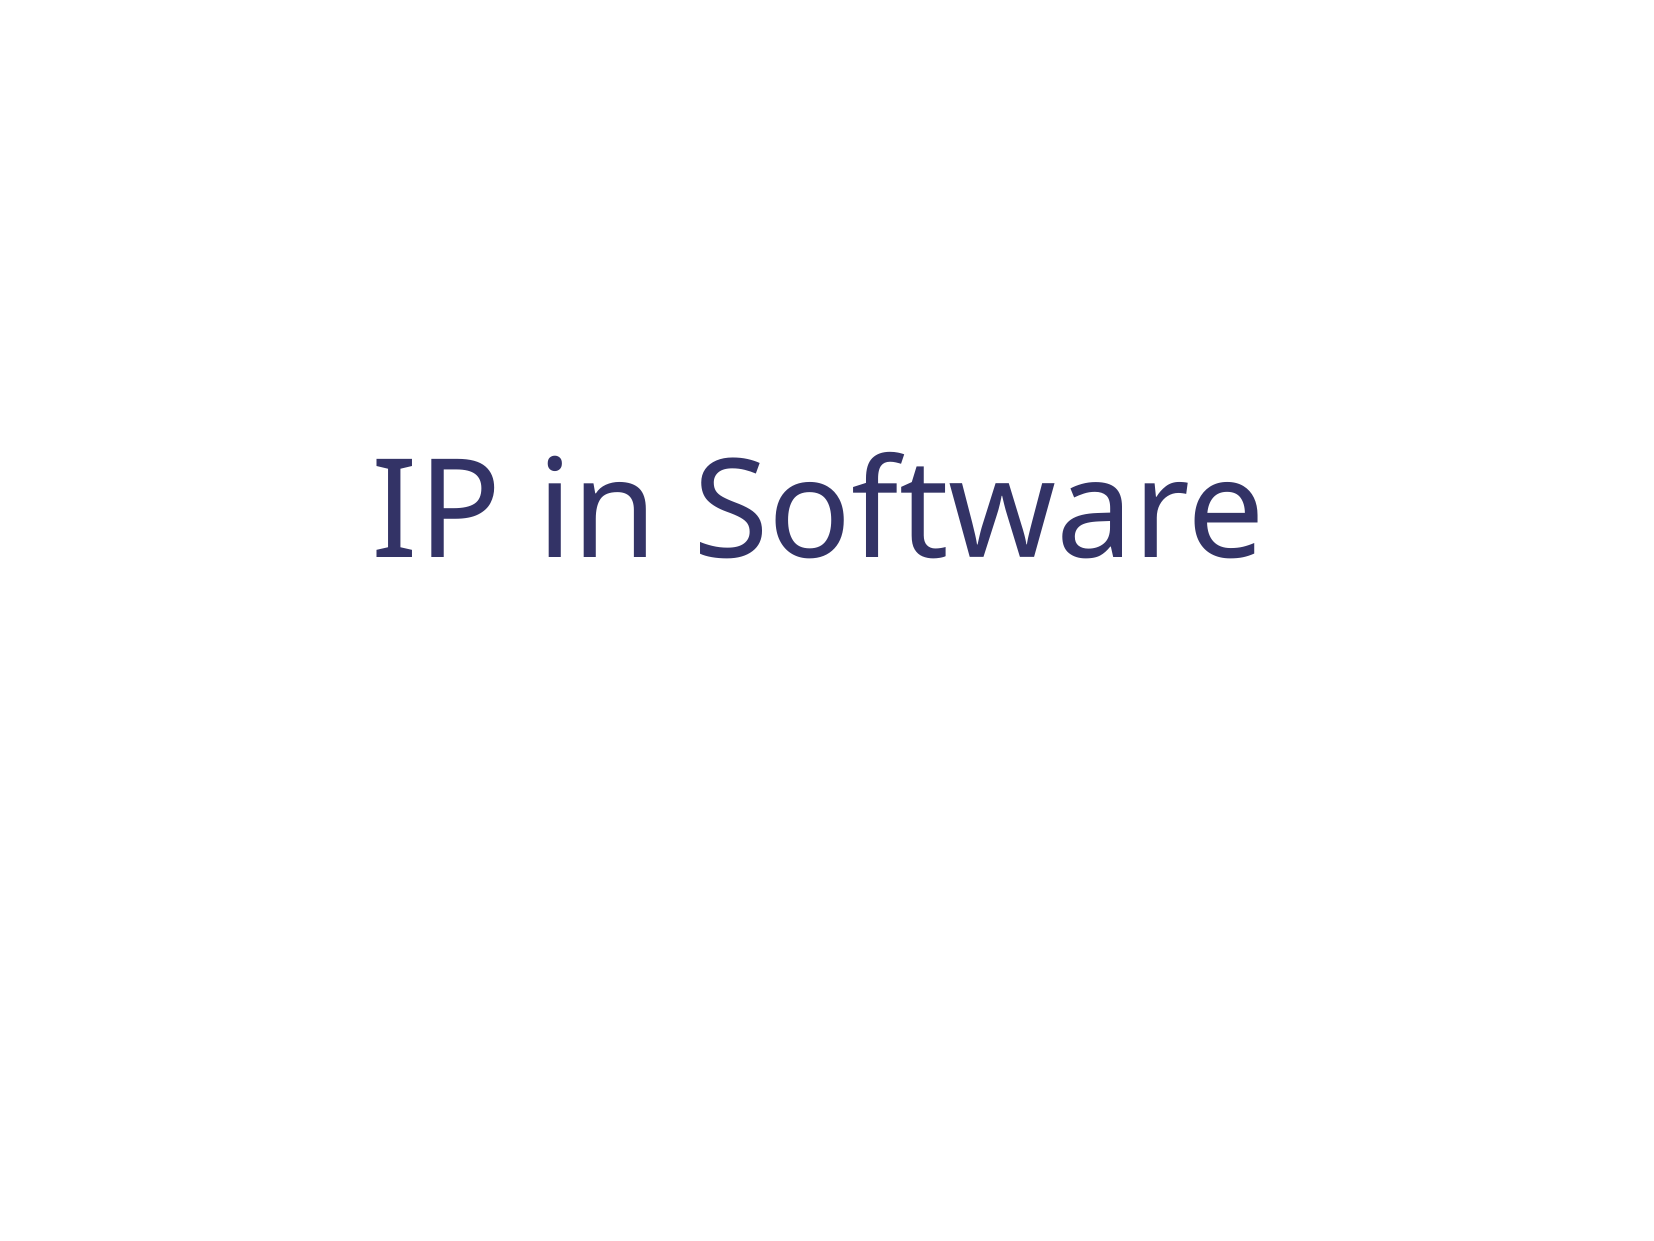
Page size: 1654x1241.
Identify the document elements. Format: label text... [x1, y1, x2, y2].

title IP in Software [75, 407, 1564, 601]
